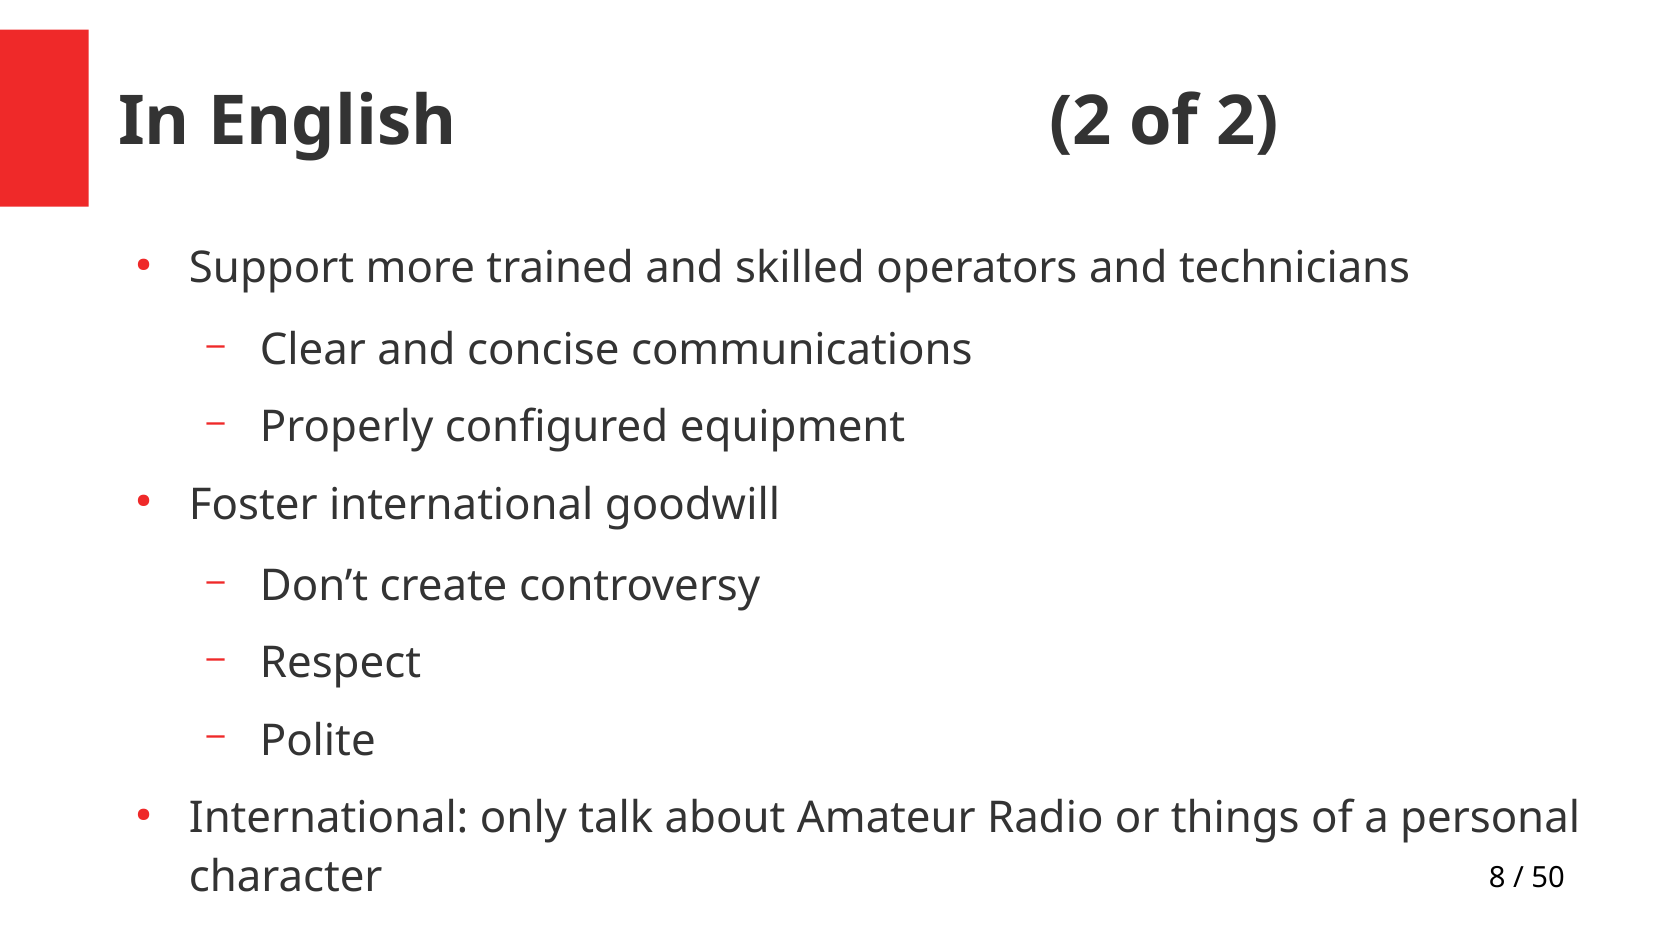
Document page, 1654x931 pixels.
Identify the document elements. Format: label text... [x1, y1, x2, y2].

title In English (2 of 2) [118, 29, 1595, 207]
list Support more trained and skilled operators and technicians Clear and concise communications Properly configured equipment Foster international goodwill Don’t create controversy Respect Polite International: only talk about Amateur Radio or things of a personal character [118, 236, 1595, 798]
